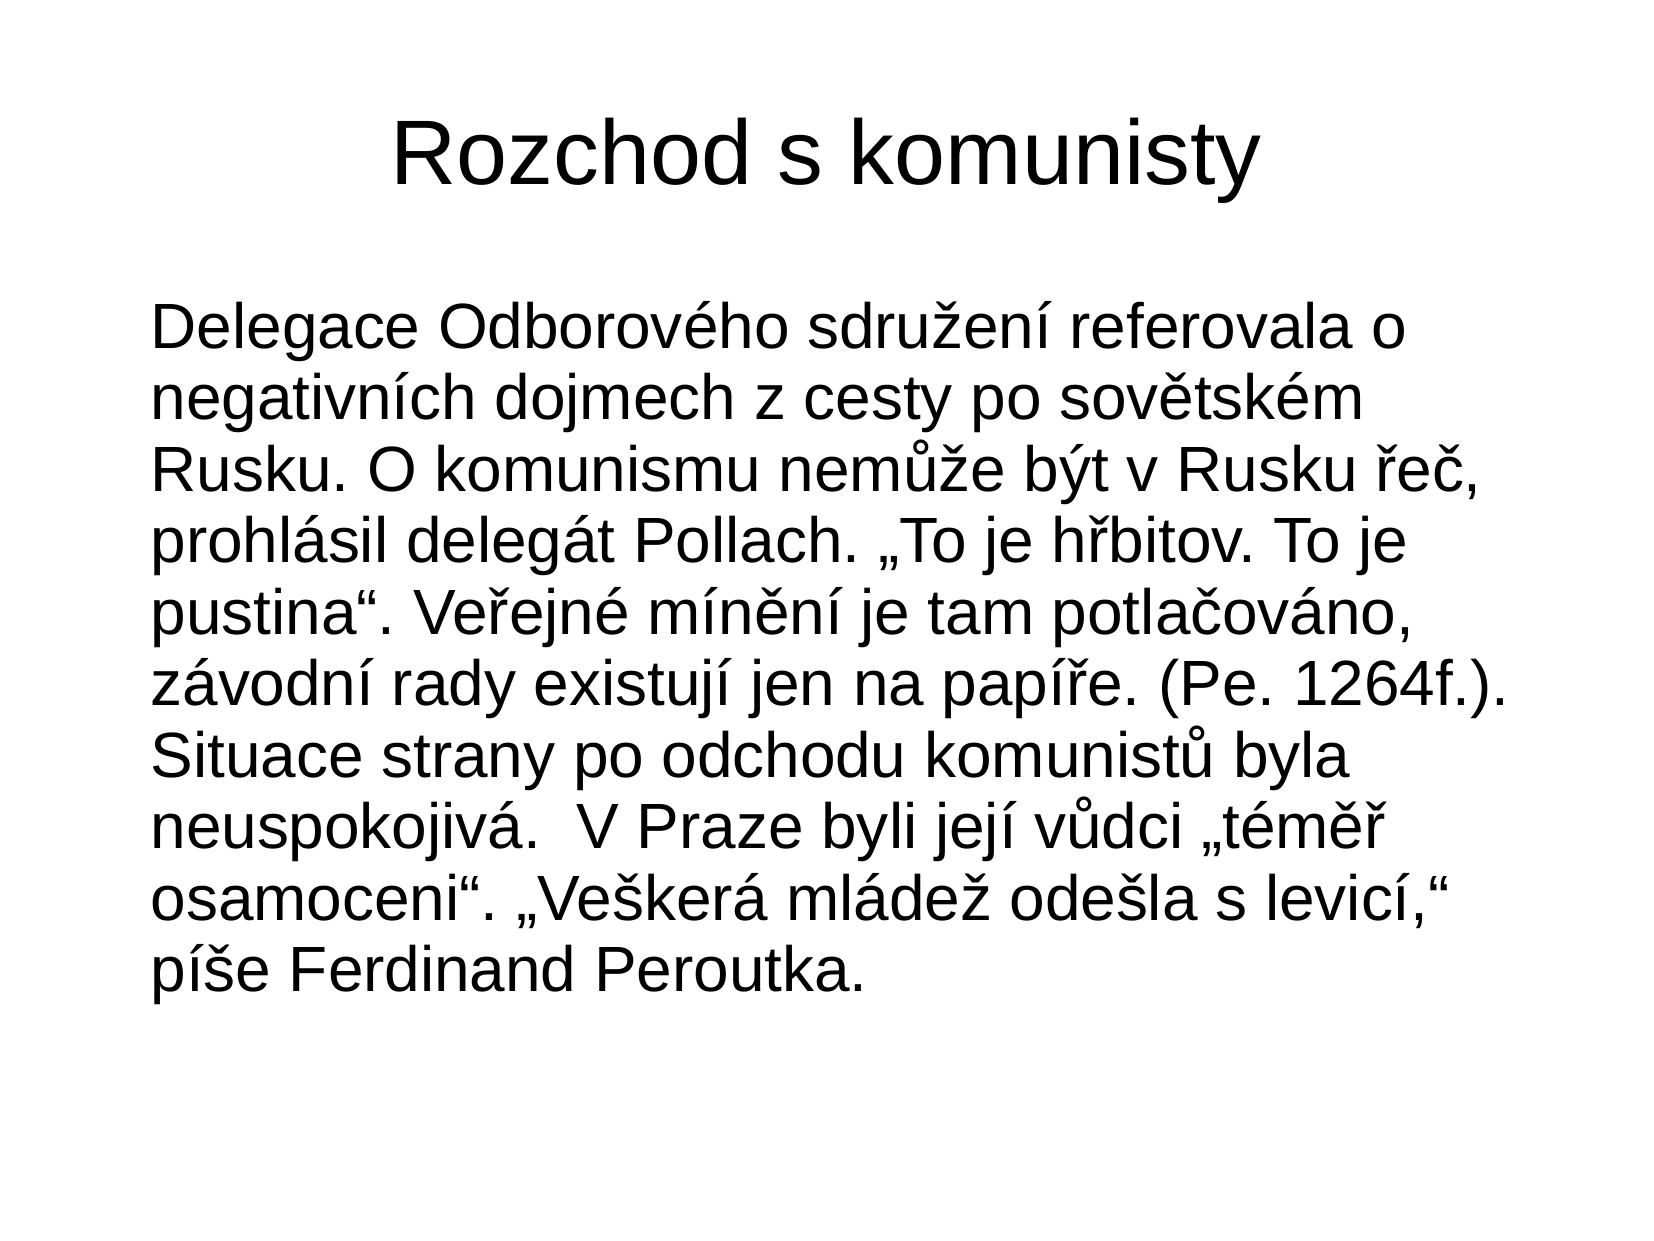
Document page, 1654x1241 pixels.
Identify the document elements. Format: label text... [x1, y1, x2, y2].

list Delegace Odborového sdružení referovala o negativních dojmech z cesty po sovětském Rusku. O komunismu nemůže být v Rusku řeč, prohlásil delegát Pollach. „To je hřbitov. To je pustina“. Veřejné mínění je tam potlačováno, závodní rady existují jen na papíře. (Pe. 1264f.). Situace strany po odchodu komunistů byla neuspokojivá. V Praze byli její vůdci „téměř osamoceni“. „Veškerá mládež odešla s levicí,“ píše Ferdinand Peroutka. [82, 290, 1571, 1010]
title Rozchod s komunisty [82, 49, 1571, 257]
